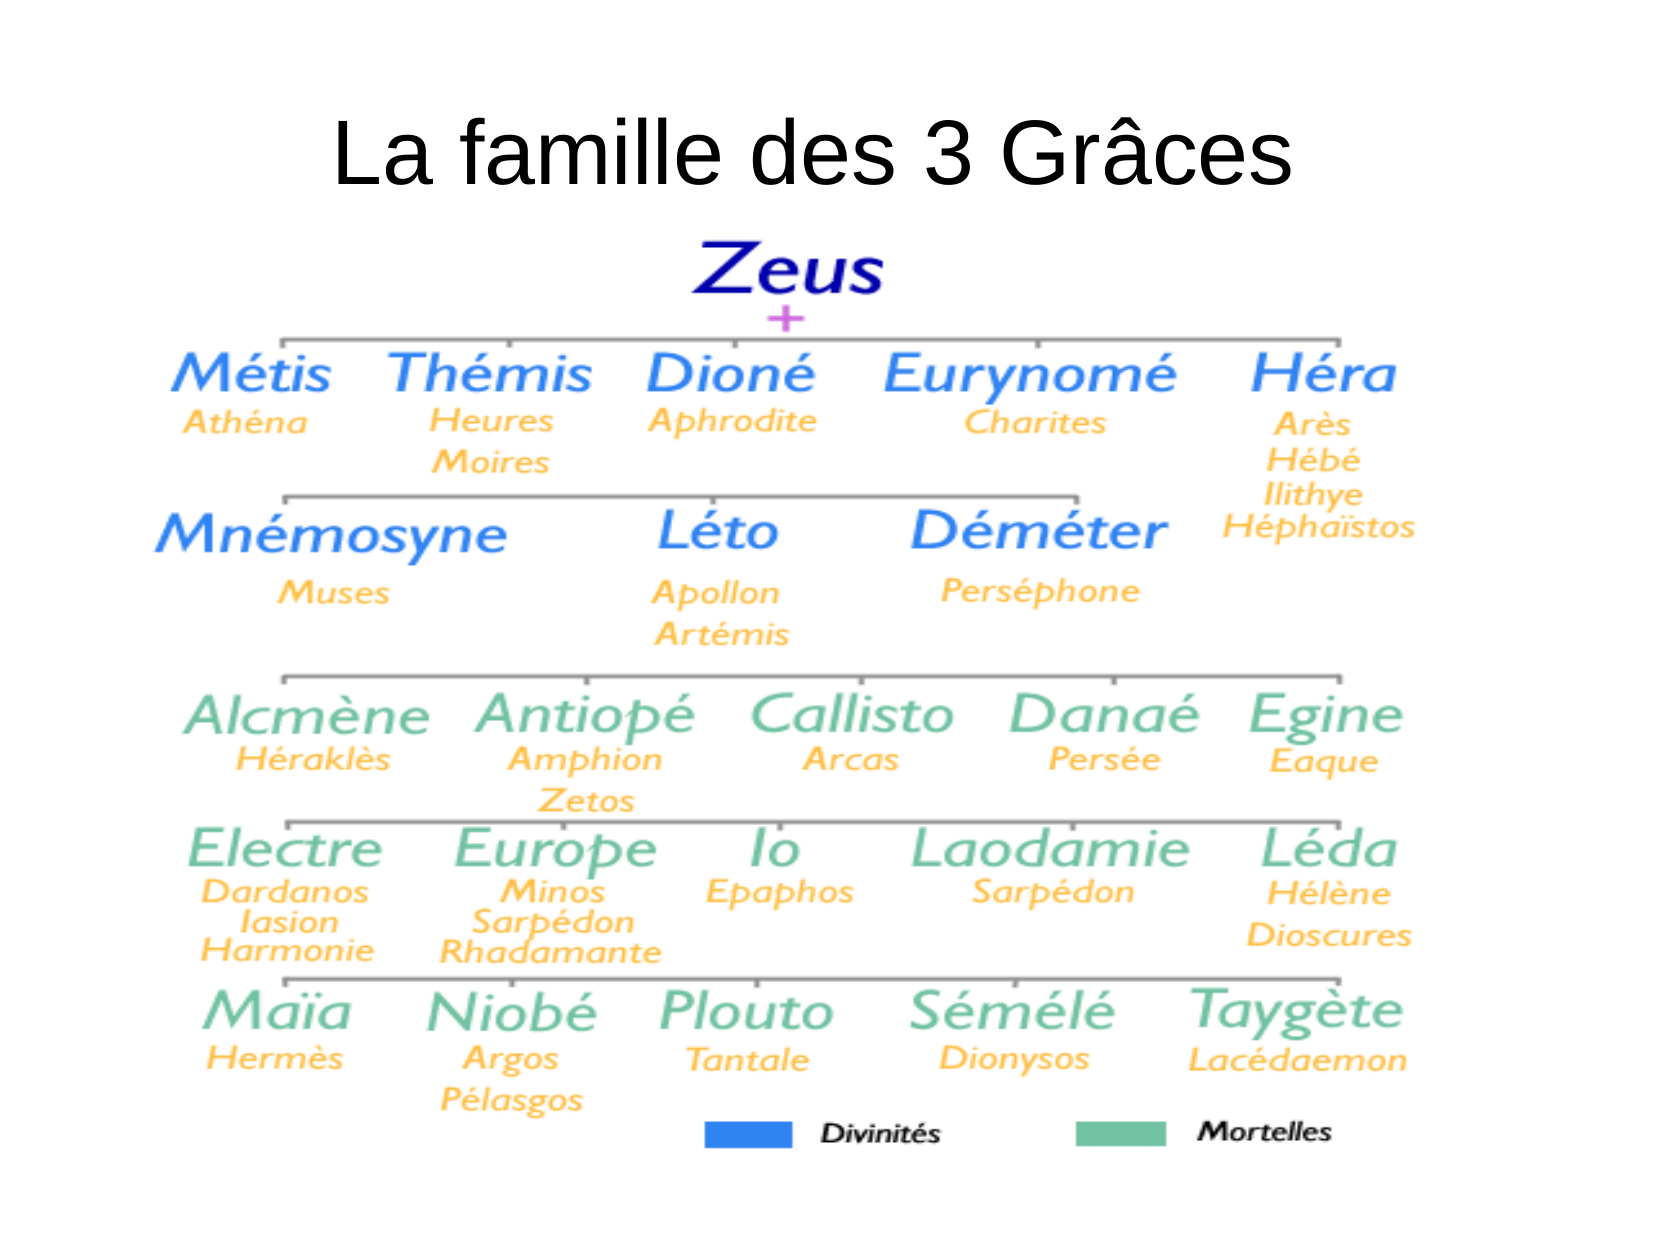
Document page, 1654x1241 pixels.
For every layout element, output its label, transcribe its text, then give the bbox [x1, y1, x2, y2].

title La famille des 3 Grâces [82, 49, 1571, 257]
picture [141, 212, 1430, 1158]
